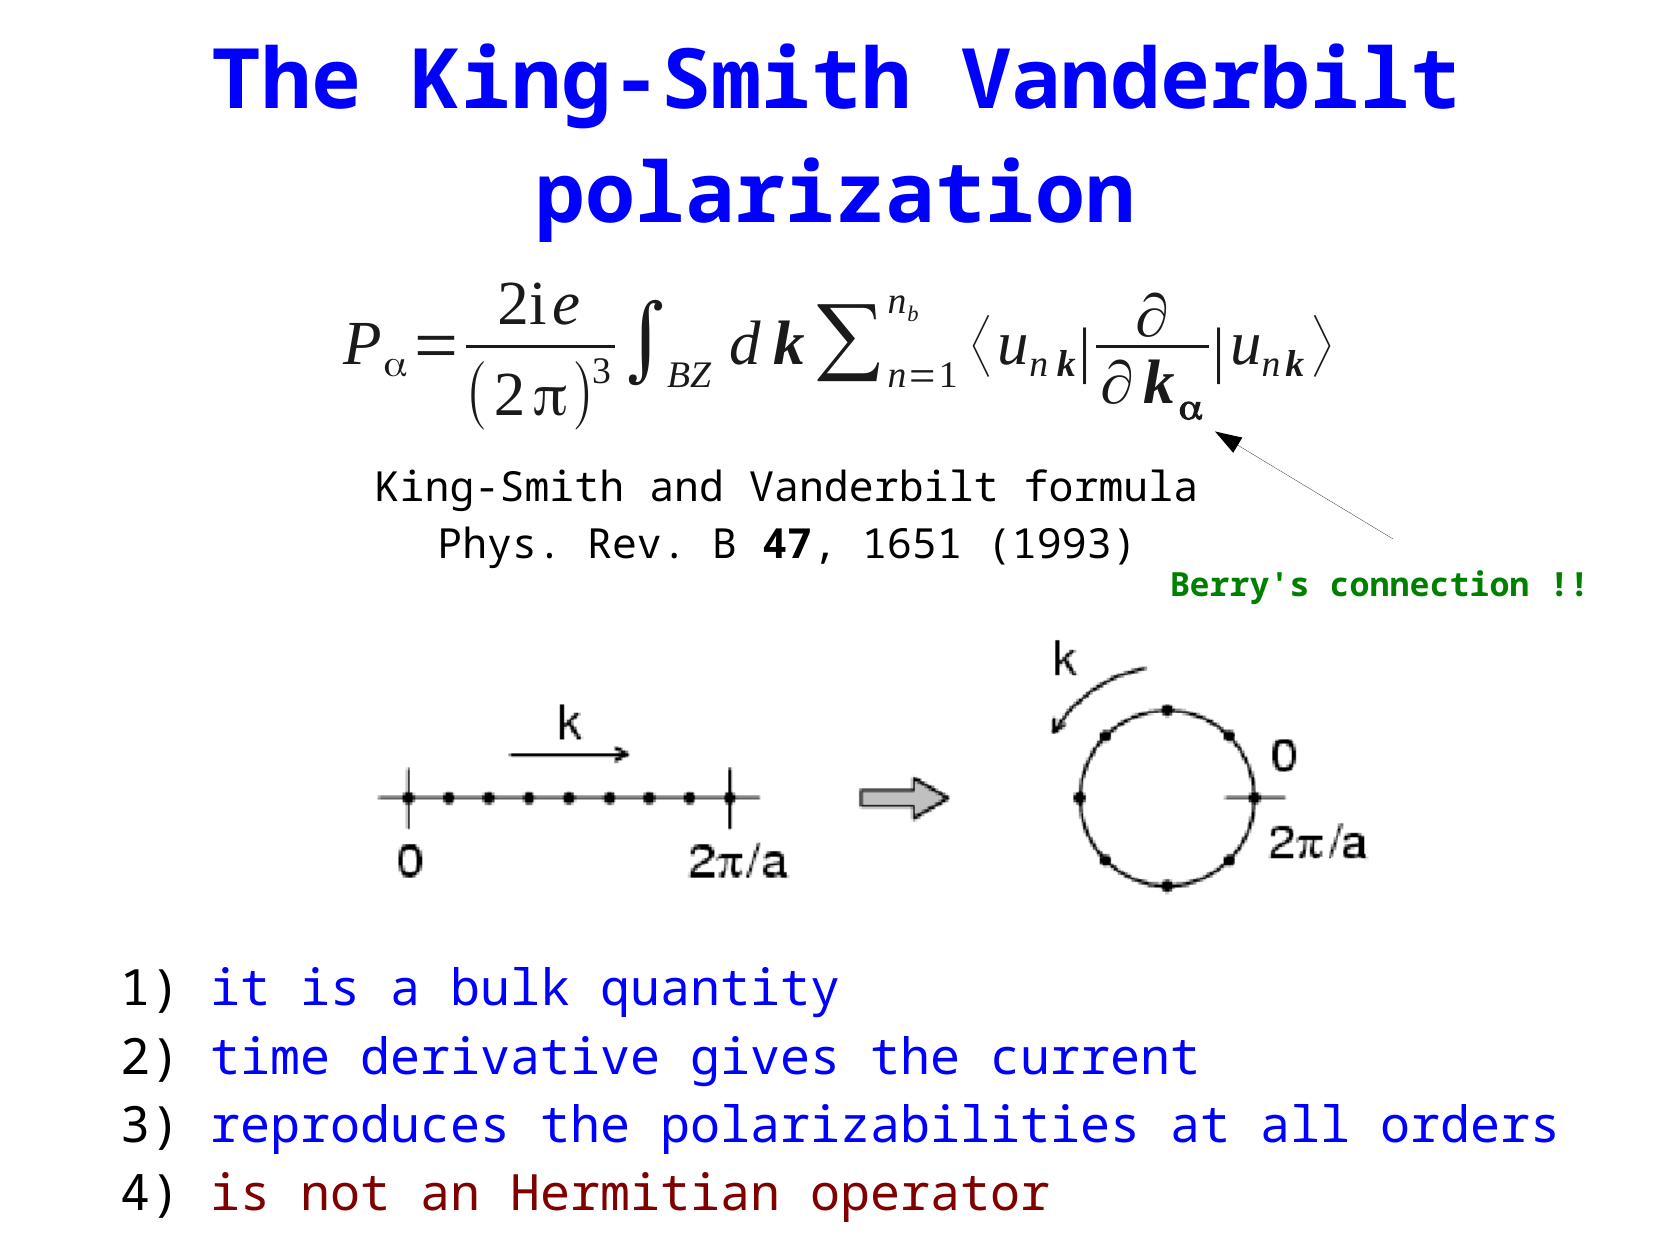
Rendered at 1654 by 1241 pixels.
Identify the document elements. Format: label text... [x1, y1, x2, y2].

chart [324, 270, 1351, 432]
text_box it is a bulk quantity time derivative gives the current reproduces the polarizabilities at all orders is not an Hermitian operator [105, 945, 1576, 1226]
text_box Berry's connection !! [1155, 553, 1621, 631]
text_box King-Smith and Vanderbilt formula Phys. Rev. B 47, 1651 (1993) [360, 450, 1215, 566]
picture [286, 611, 1459, 931]
title The King-Smith Vanderbilt polarization [116, 26, 1606, 241]
